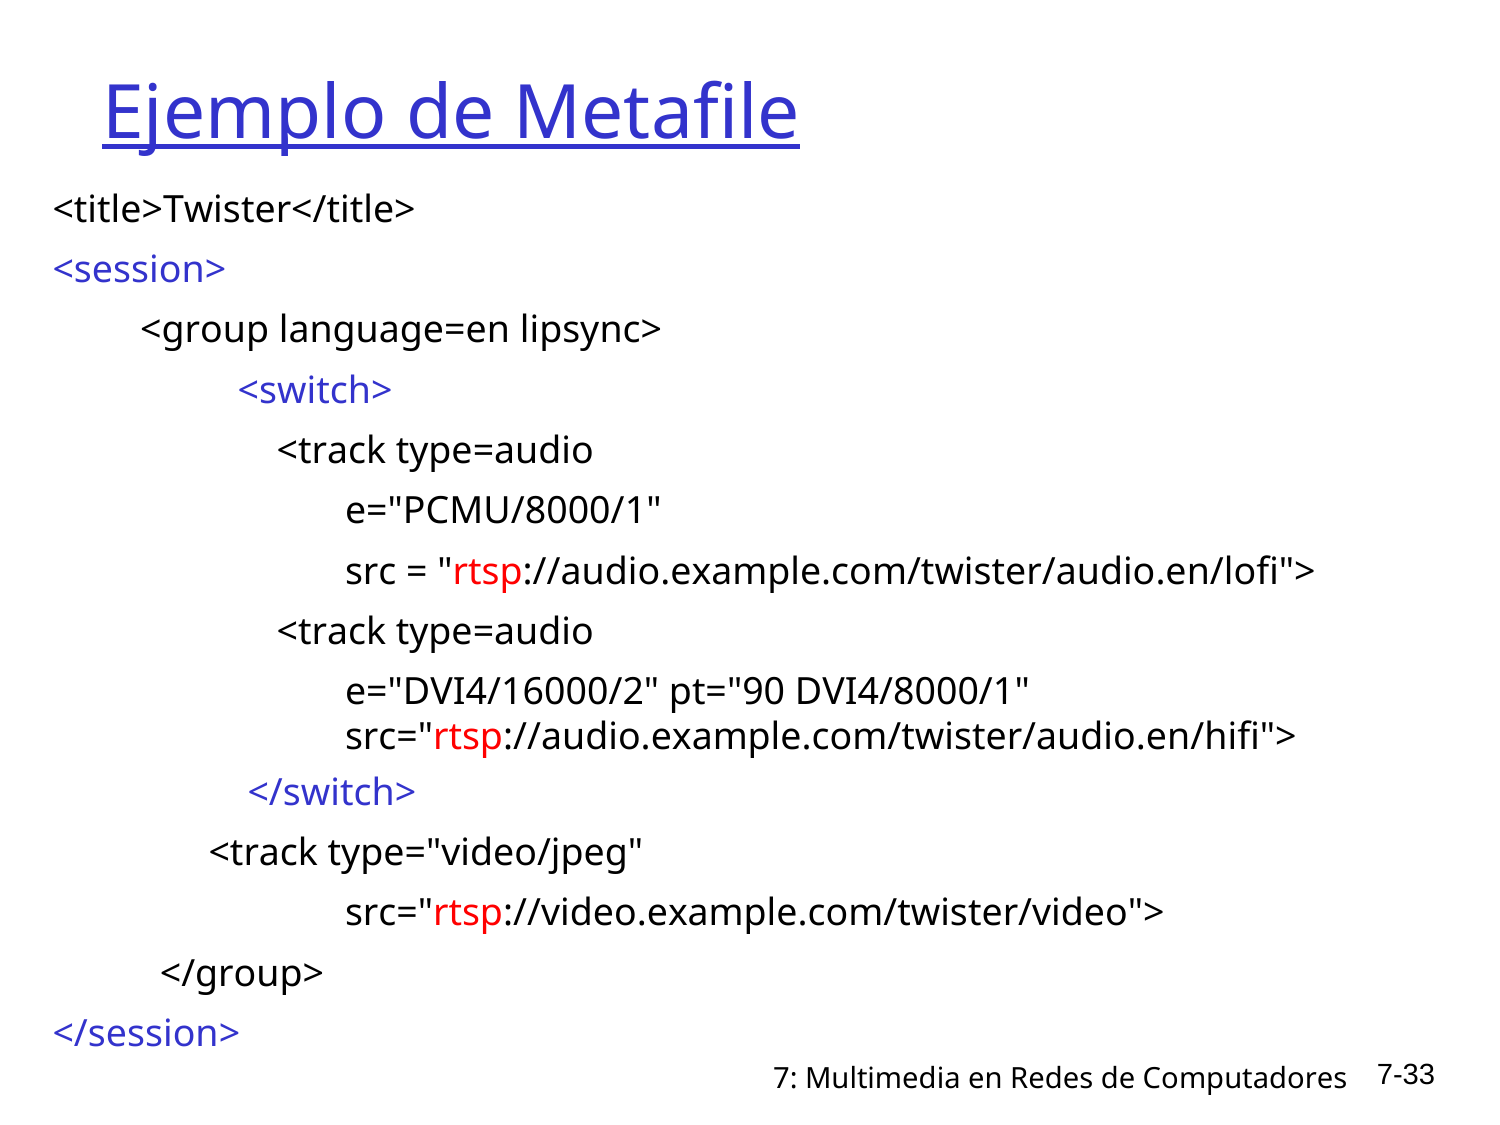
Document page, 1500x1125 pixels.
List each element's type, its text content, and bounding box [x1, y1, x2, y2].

list <title>Twister</title> <session> <group language=en lipsync> <switch> <track type=audio e="PCMU/8000/1" src = "rtsp://audio.example.com/twister/audio.en/lofi"> <track type=audio e="DVI4/16000/2" pt="90 DVI4/8000/1" src="rtsp://audio.example.com/twister/audio.en/hifi"> </switch> <track type="video/jpeg" src="rtsp://video.example.com/twister/video"> </group> </session> [37, 174, 1500, 988]
title Ejemplo de Metafile [87, 37, 1363, 174]
